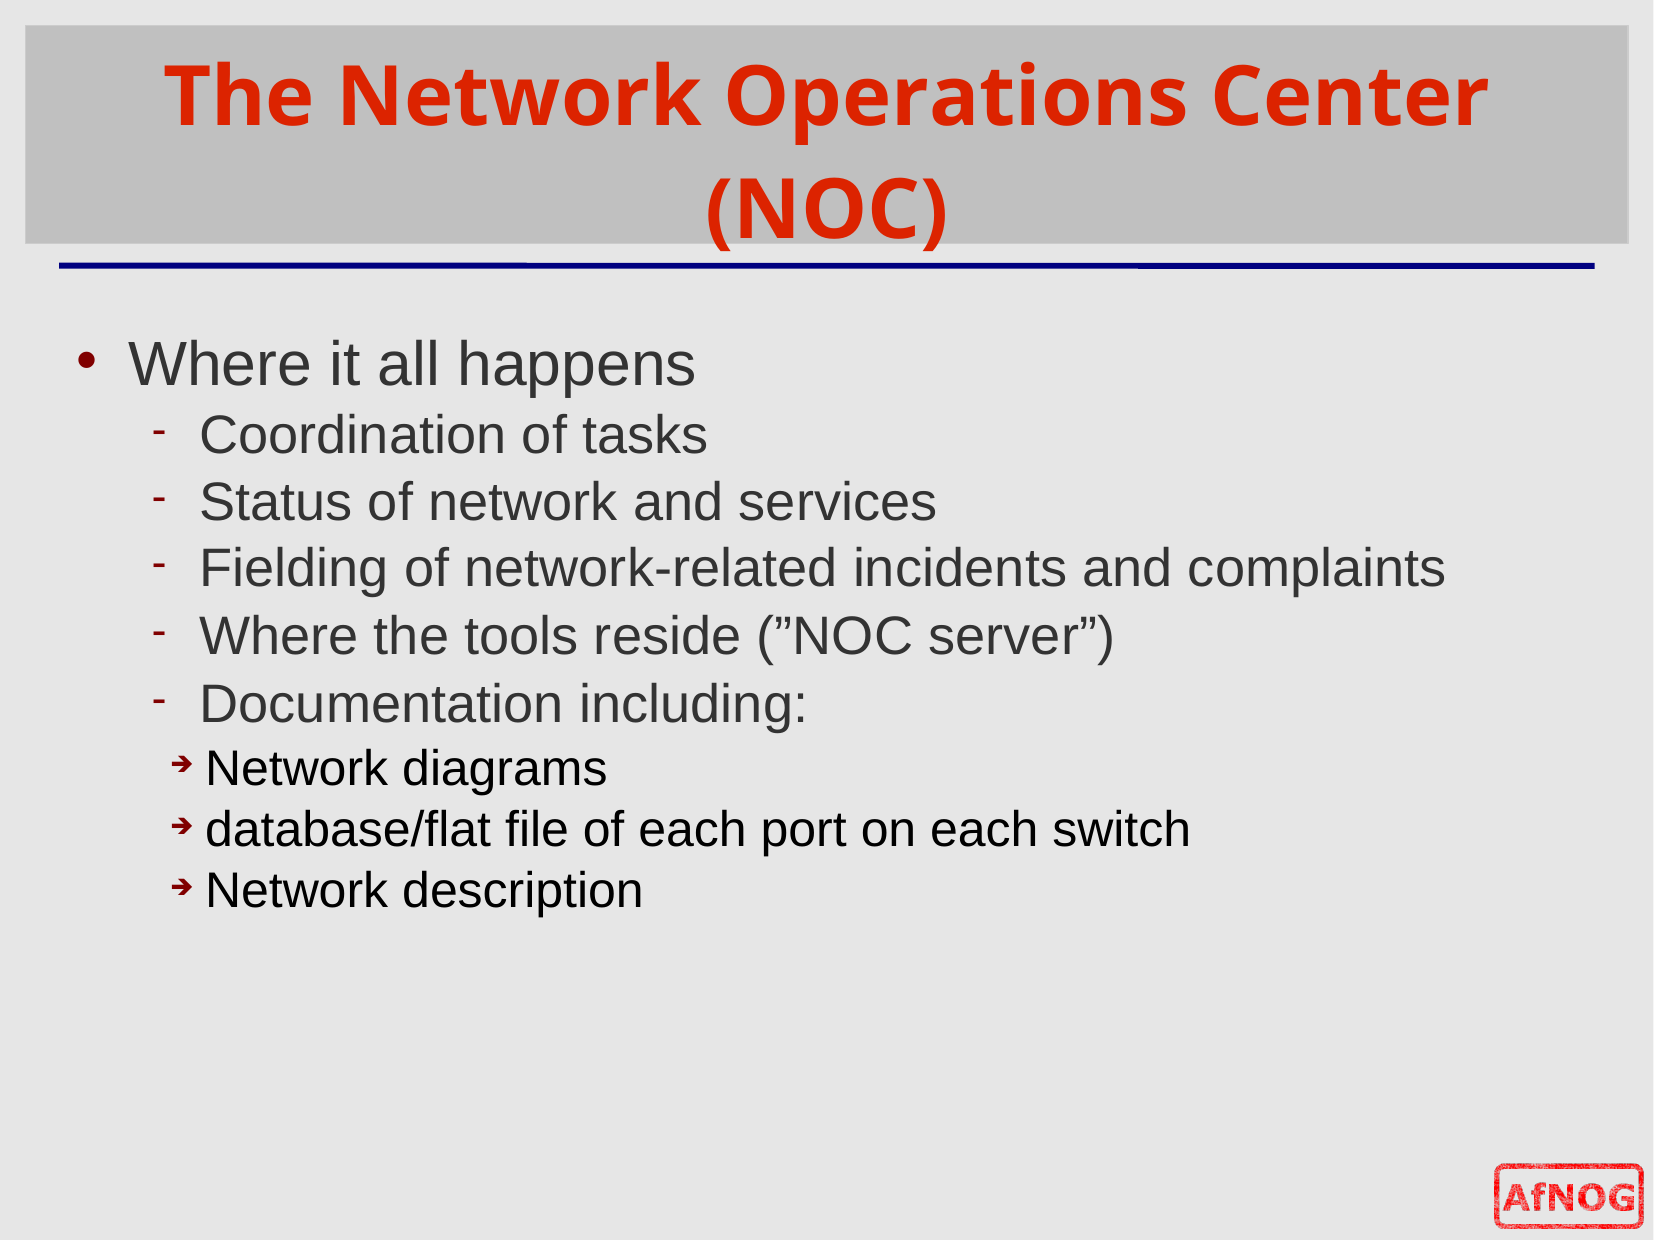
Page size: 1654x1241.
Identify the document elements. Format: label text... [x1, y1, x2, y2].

list Where it all happens Coordination of tasks Status of network and services Fielding of network-related incidents and complaints Where the tools reside (”NOC server”)‏ Documentation including: Network diagrams database/flat file of each port on each switch Network description [59, 322, 1595, 1230]
title The Network Operations Center (NOC)‏ [121, 46, 1534, 254]
picture [1595, 1163, 1644, 1229]
